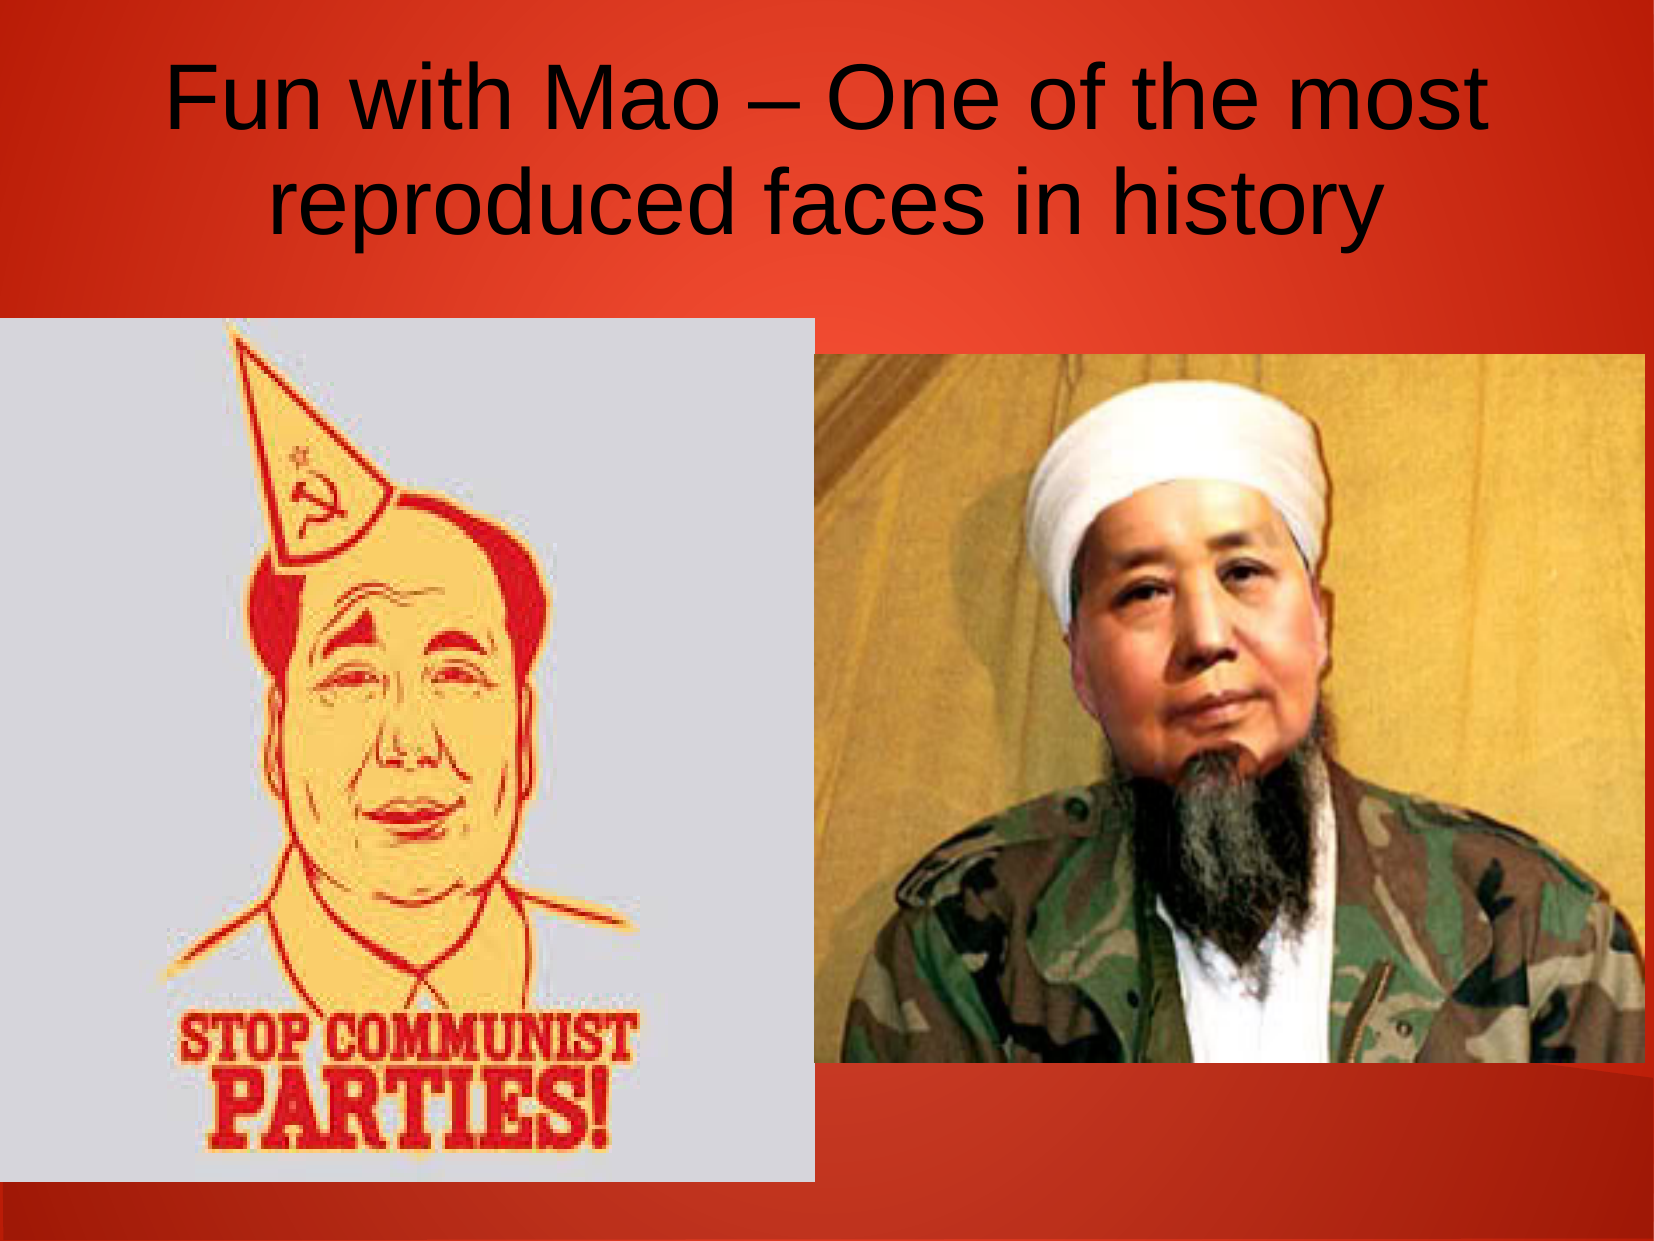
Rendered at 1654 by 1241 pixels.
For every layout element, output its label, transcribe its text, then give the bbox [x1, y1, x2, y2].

title Fun with Mao – One of the most reproduced faces in history [82, 45, 1571, 255]
picture [0, 318, 1645, 1182]
